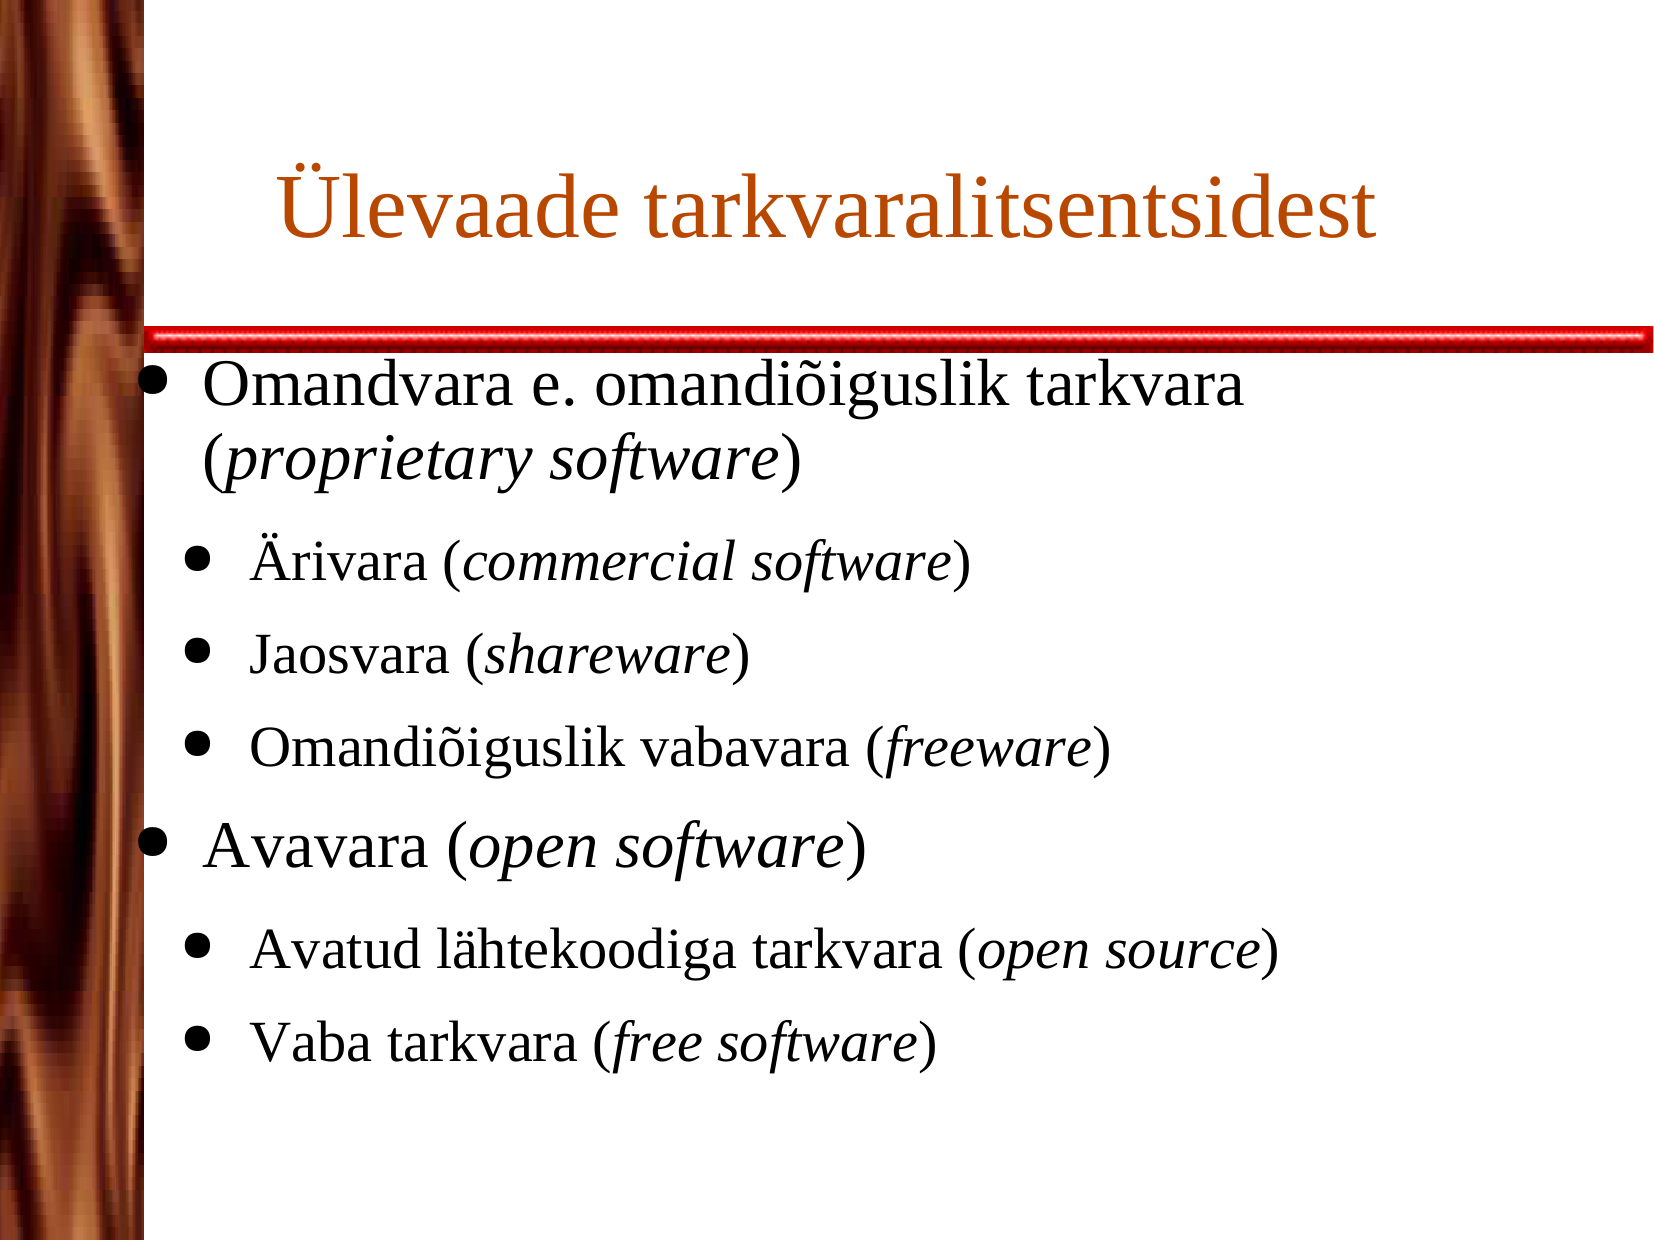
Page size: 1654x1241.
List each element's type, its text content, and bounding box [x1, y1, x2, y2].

picture [0, 0, 1654, 1240]
title Ülevaade tarkvaralitsentsidest [121, 100, 1533, 312]
list Omandvara e. omandiõiguslik tarkvara (proprietary software) Ärivara (commercial software) Jaosvara (shareware) Omandiõiguslik vabavara (freeware) Avavara (open software) Avatud lähtekoodiga tarkvara (open source) Vaba tarkvara (free software) [121, 344, 1533, 1126]
